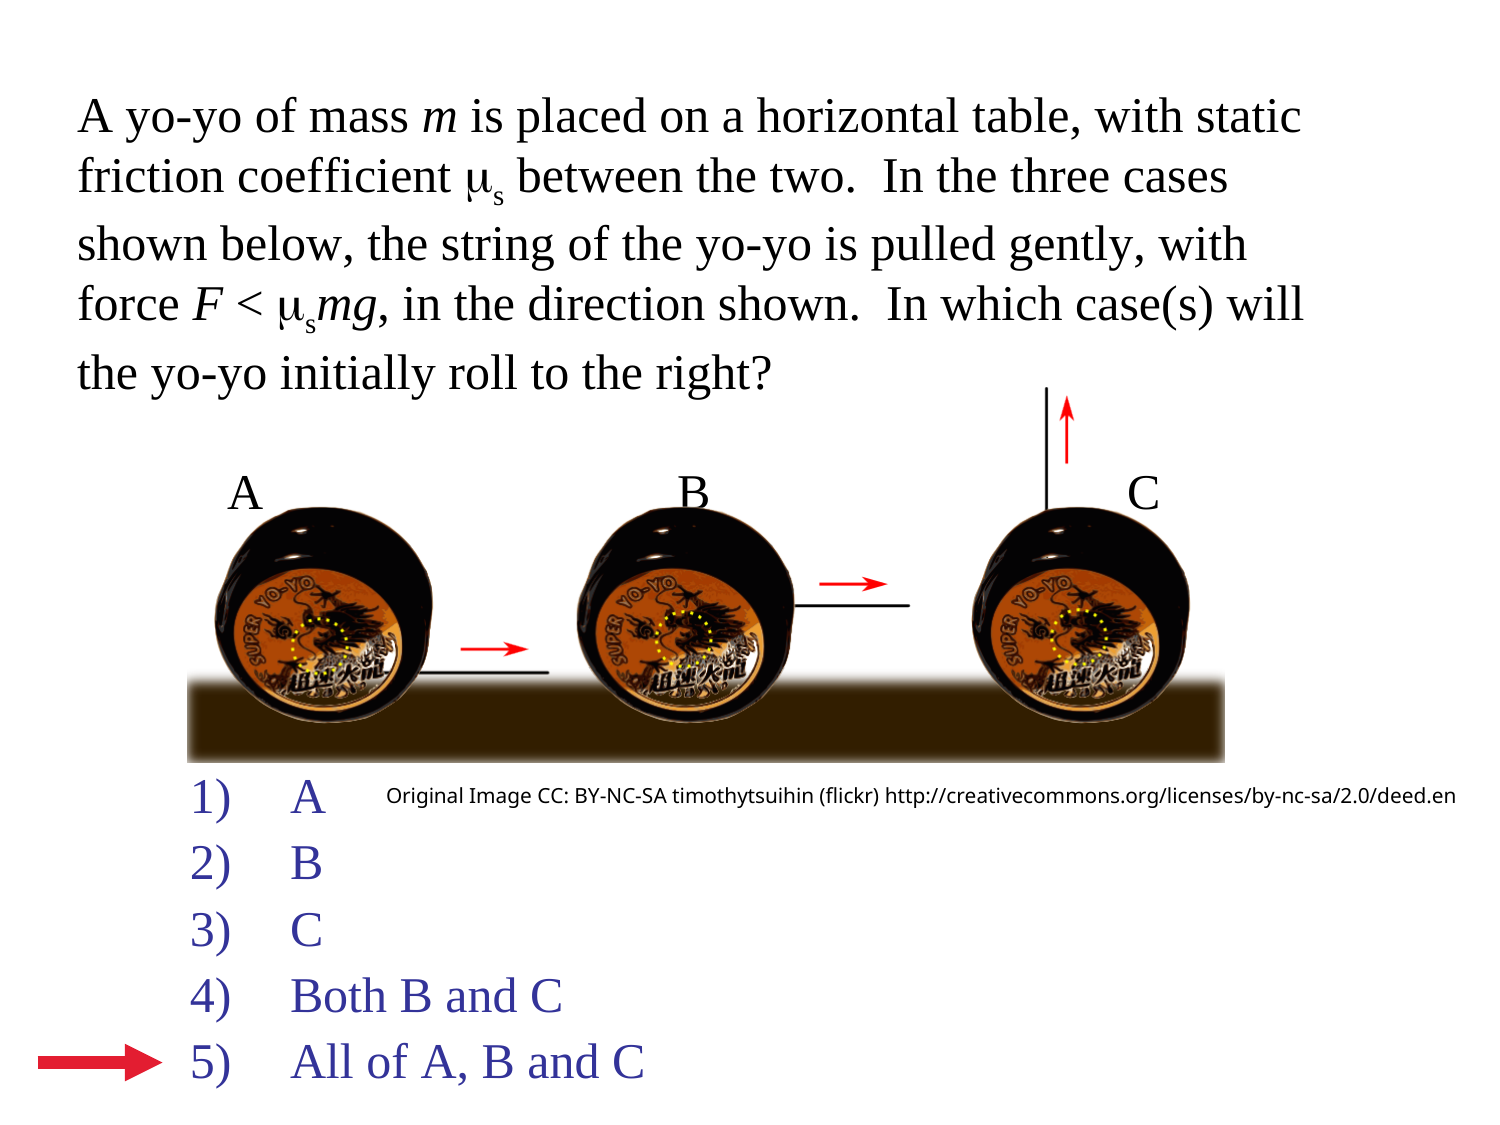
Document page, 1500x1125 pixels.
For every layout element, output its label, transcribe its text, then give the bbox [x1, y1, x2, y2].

list A B C Both B and C All of A, B and C [174, 762, 788, 1125]
text_box A yo-yo of mass m is placed on a horizontal table, with static friction coefficient μs between the two. In the three cases shown below, the string of the yo-yo is pulled gently, with force F < μsmg, in the direction shown. In which case(s) will the yo-yo initially roll to the right? A B C [62, 74, 1375, 527]
picture [187, 387, 1225, 763]
text_box Original Image CC: BY-NC-SA timothytsuihin (flickr) http://creativecommons.org/licenses/by-nc-sa/2.0/deed.en [371, 774, 1472, 816]
